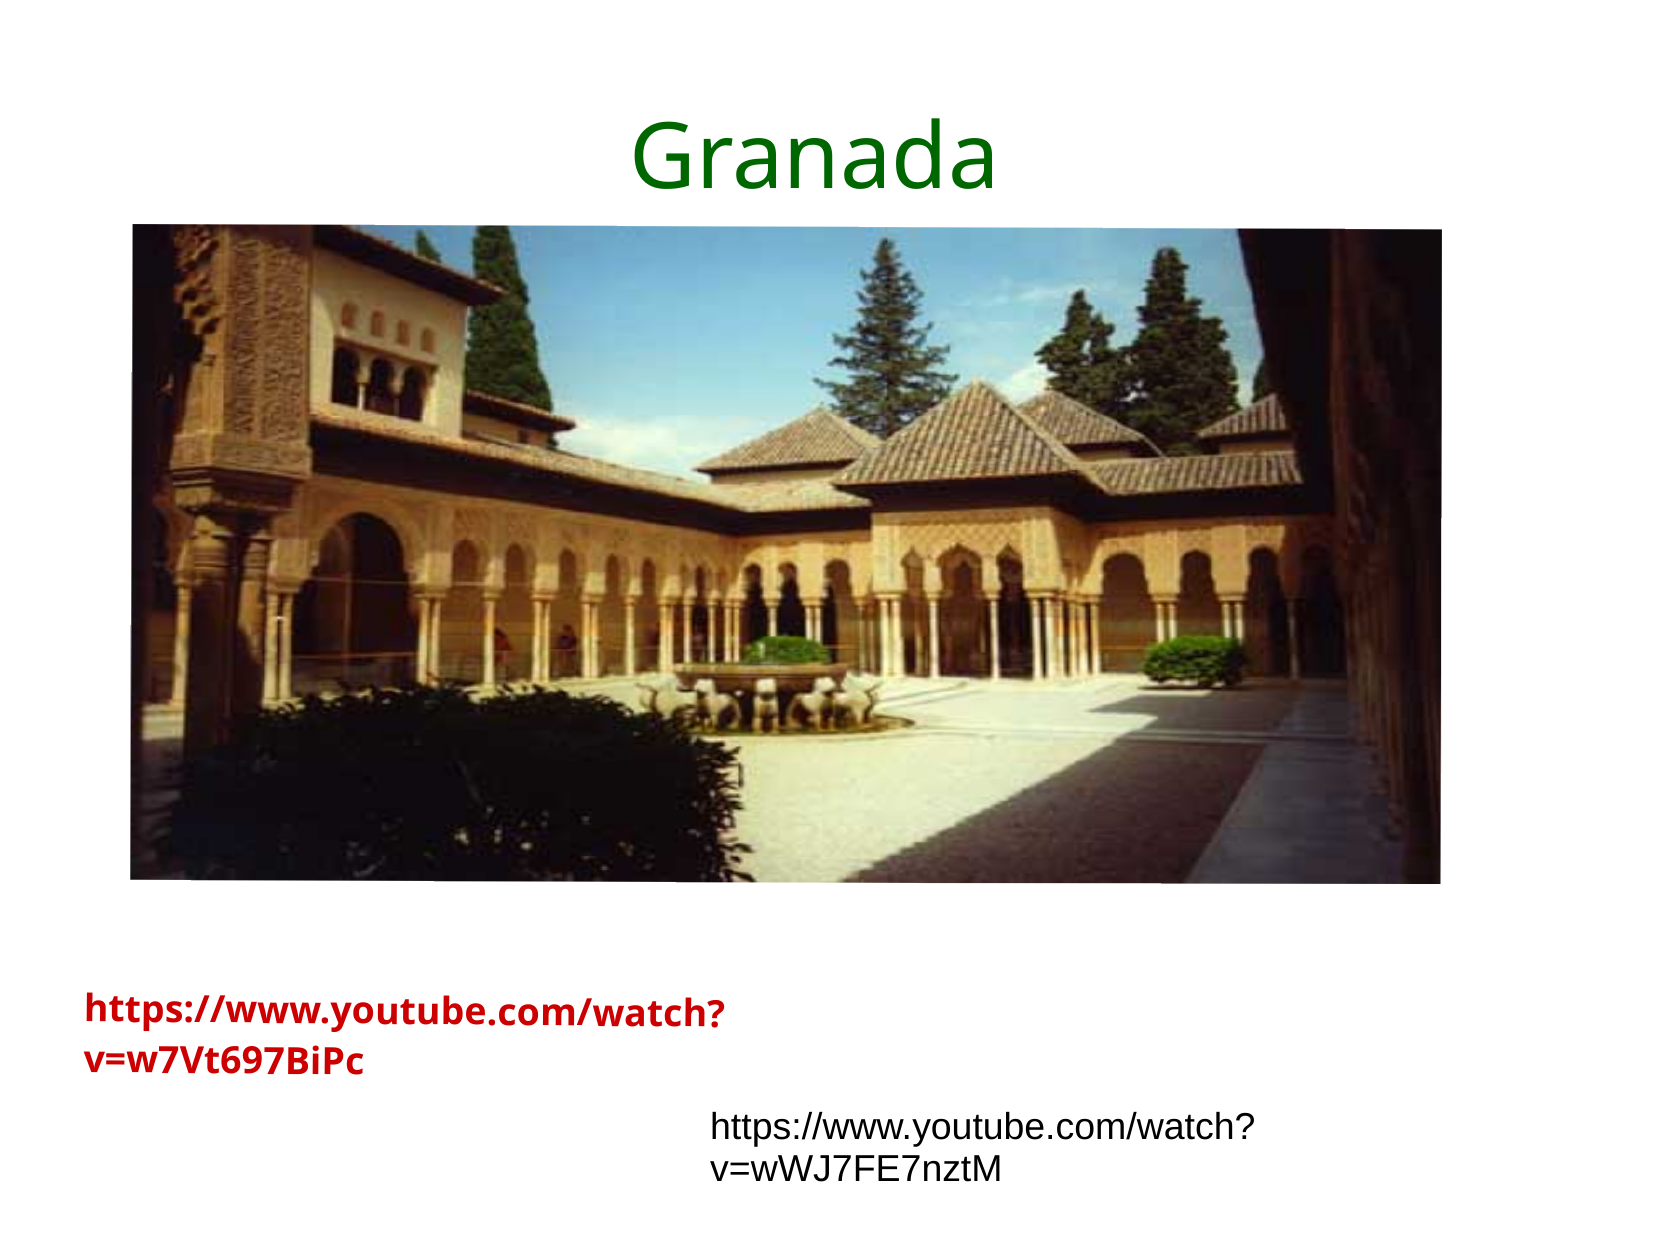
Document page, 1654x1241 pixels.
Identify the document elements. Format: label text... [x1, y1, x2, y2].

title Granada [82, 49, 1571, 257]
text_box https://www.youtube.com/watch?v=w7Vt697BiPc [68, 974, 904, 1055]
text_box https://www.youtube.com/watch?v=wWJ7FE7nztM [695, 1098, 1560, 1156]
picture [129, 223, 1442, 884]
